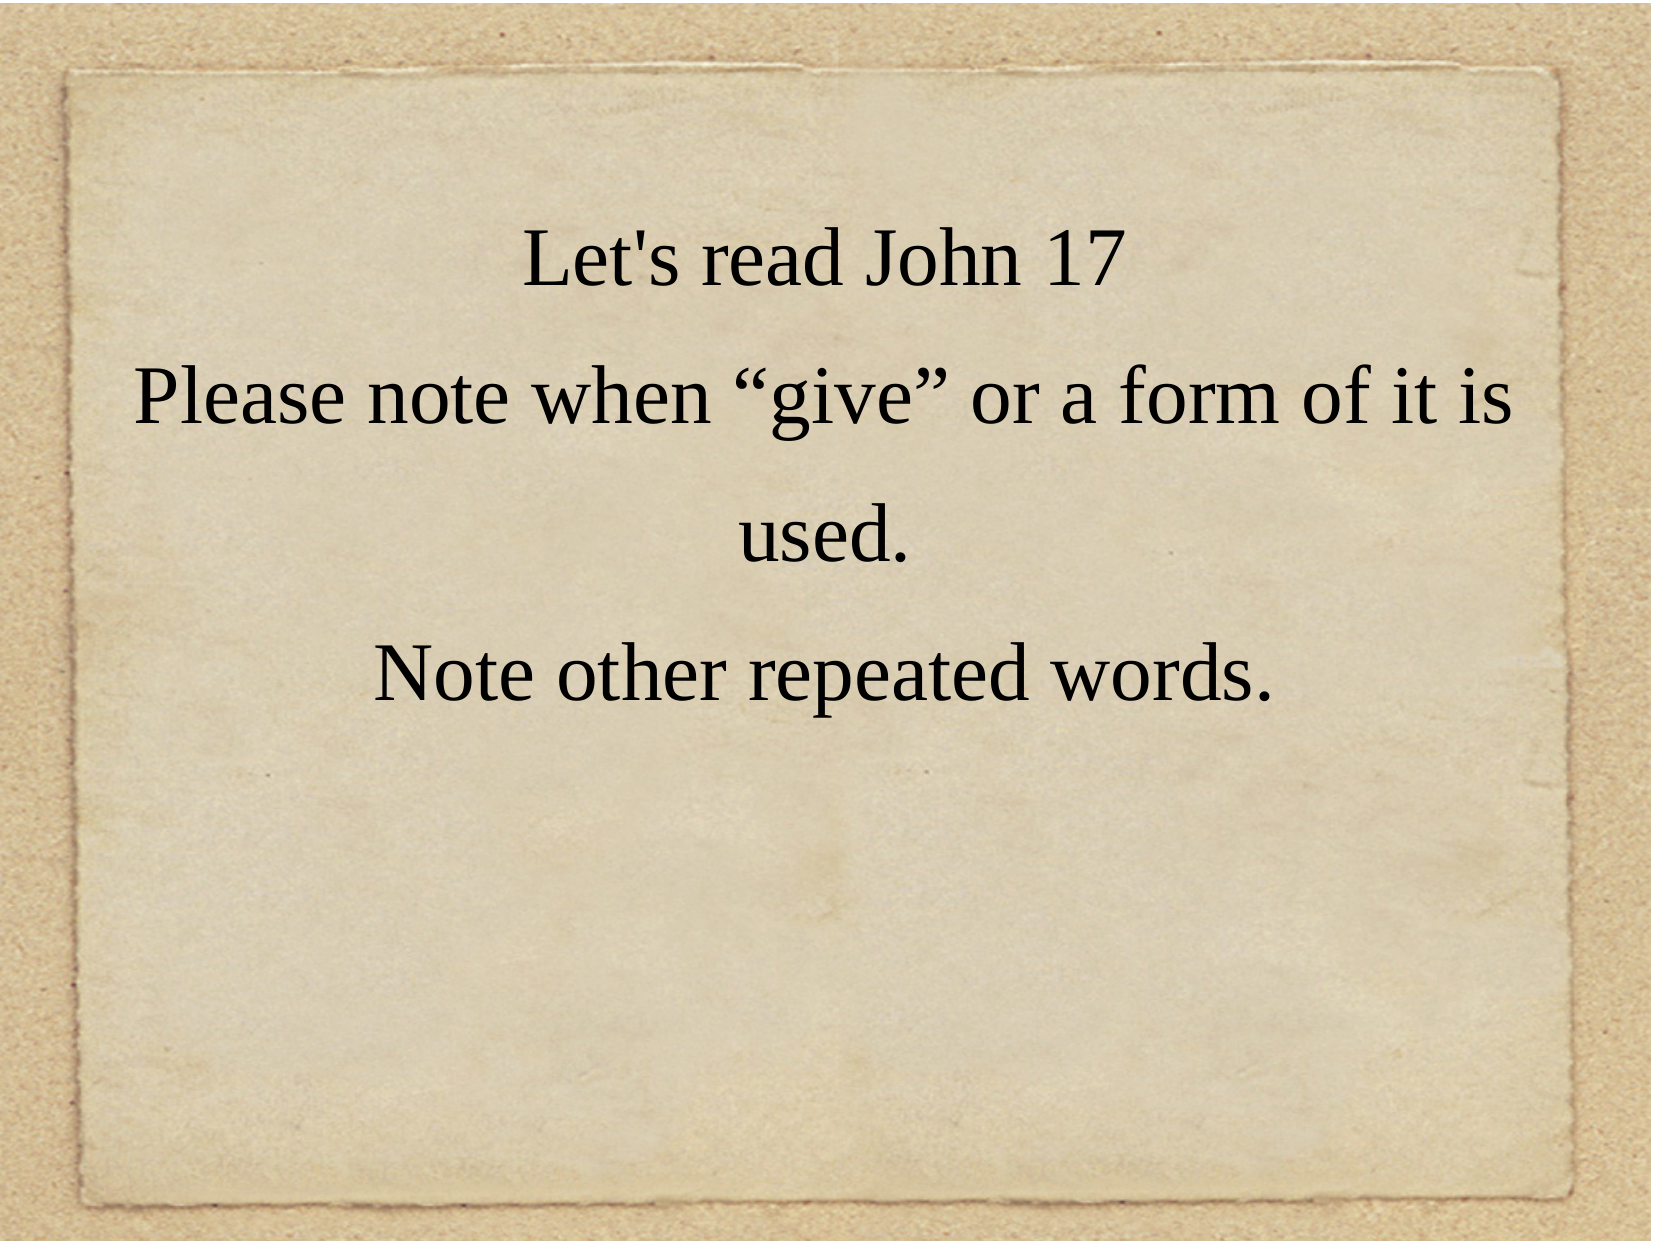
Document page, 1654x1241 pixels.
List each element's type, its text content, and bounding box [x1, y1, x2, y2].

text_box Let's read John 17 Please note when “give” or a form of it is used. Note other repeated words. [75, 65, 1576, 1191]
picture [0, 3, 1651, 1241]
